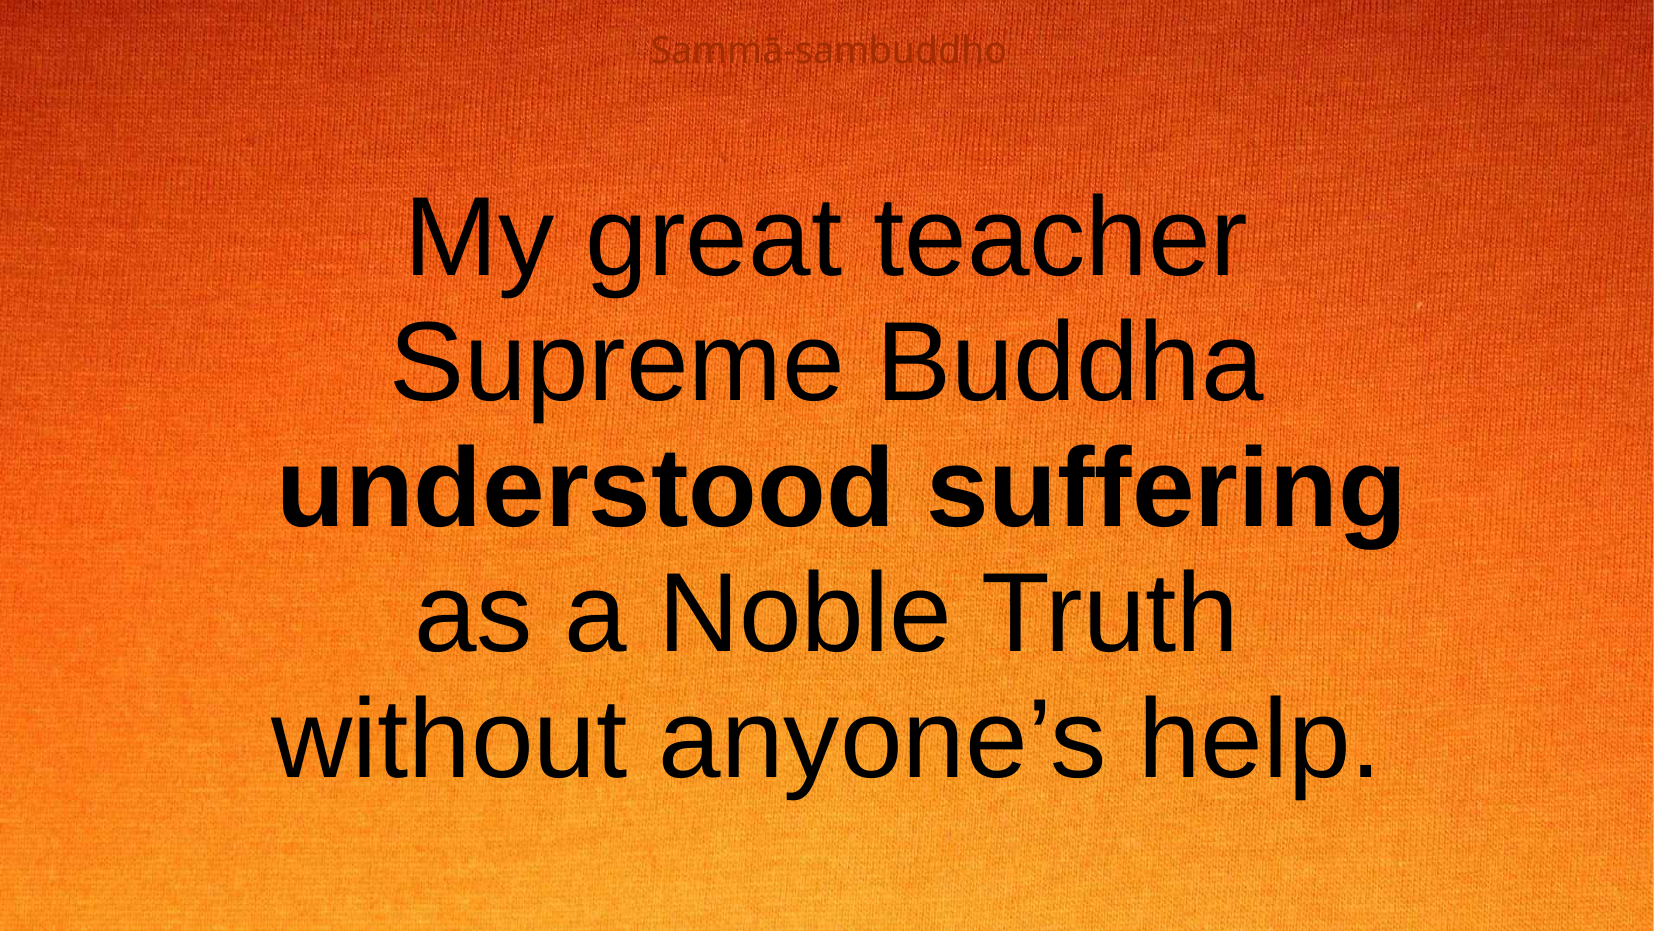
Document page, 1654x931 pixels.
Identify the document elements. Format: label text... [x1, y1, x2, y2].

picture [0, 0, 1654, 931]
subtitle My great teacher Supreme Buddha understood suffering as a Noble Truth without anyone’s help. [82, 173, 1571, 802]
text_box Sammā-sambuddho [1, 16, 1654, 77]
